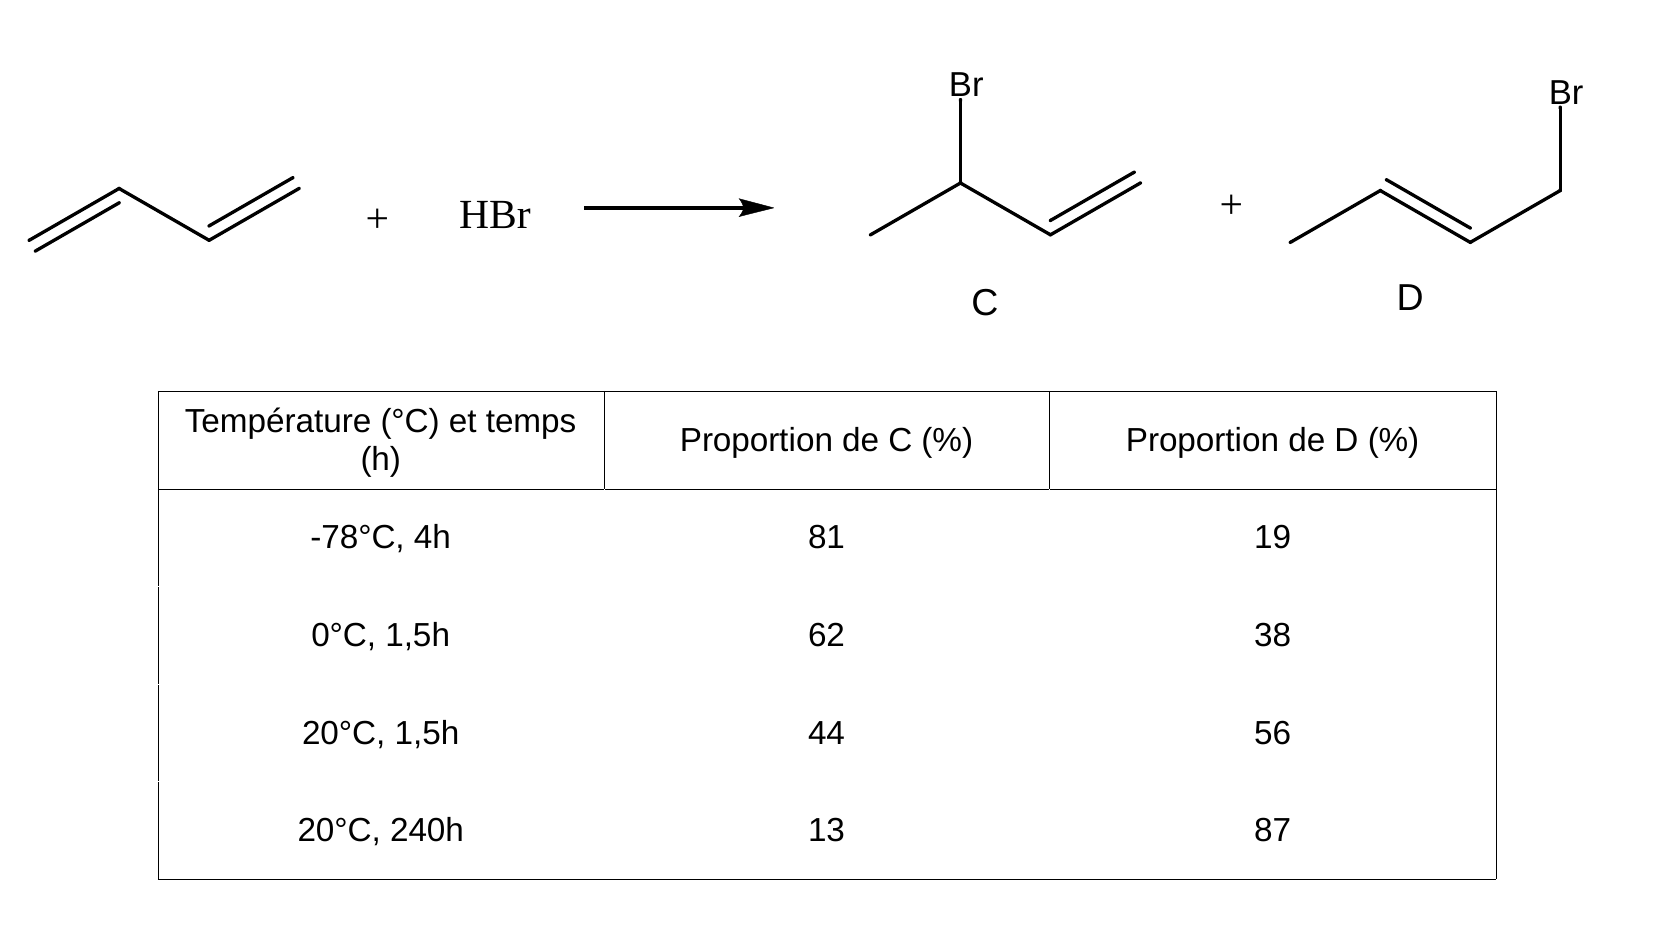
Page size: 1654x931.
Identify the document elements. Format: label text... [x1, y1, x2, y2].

table_cell 81 [605, 490, 1049, 586]
table_header Température (°C) et temps (h) [159, 392, 604, 489]
table_header Proportion de C (%) [605, 392, 1049, 489]
table_header Proportion de D (%) [1050, 392, 1496, 489]
table_cell 0°C, 1,5h [159, 587, 604, 684]
table_cell 20°C, 240h [159, 782, 604, 879]
table_cell 20°C, 1,5h [159, 685, 604, 781]
table_cell 56 [1050, 685, 1496, 781]
table_cell 87 [1050, 782, 1496, 879]
table_cell 13 [605, 782, 1049, 879]
table_cell 44 [605, 685, 1049, 781]
picture [23, 67, 1609, 269]
table_cell 62 [605, 587, 1049, 684]
table_cell 38 [1050, 587, 1496, 684]
table_cell 19 [1050, 490, 1496, 586]
text_box C [956, 273, 1016, 331]
table_cell -78°C, 4h [159, 490, 604, 586]
text_box D [1381, 268, 1441, 326]
